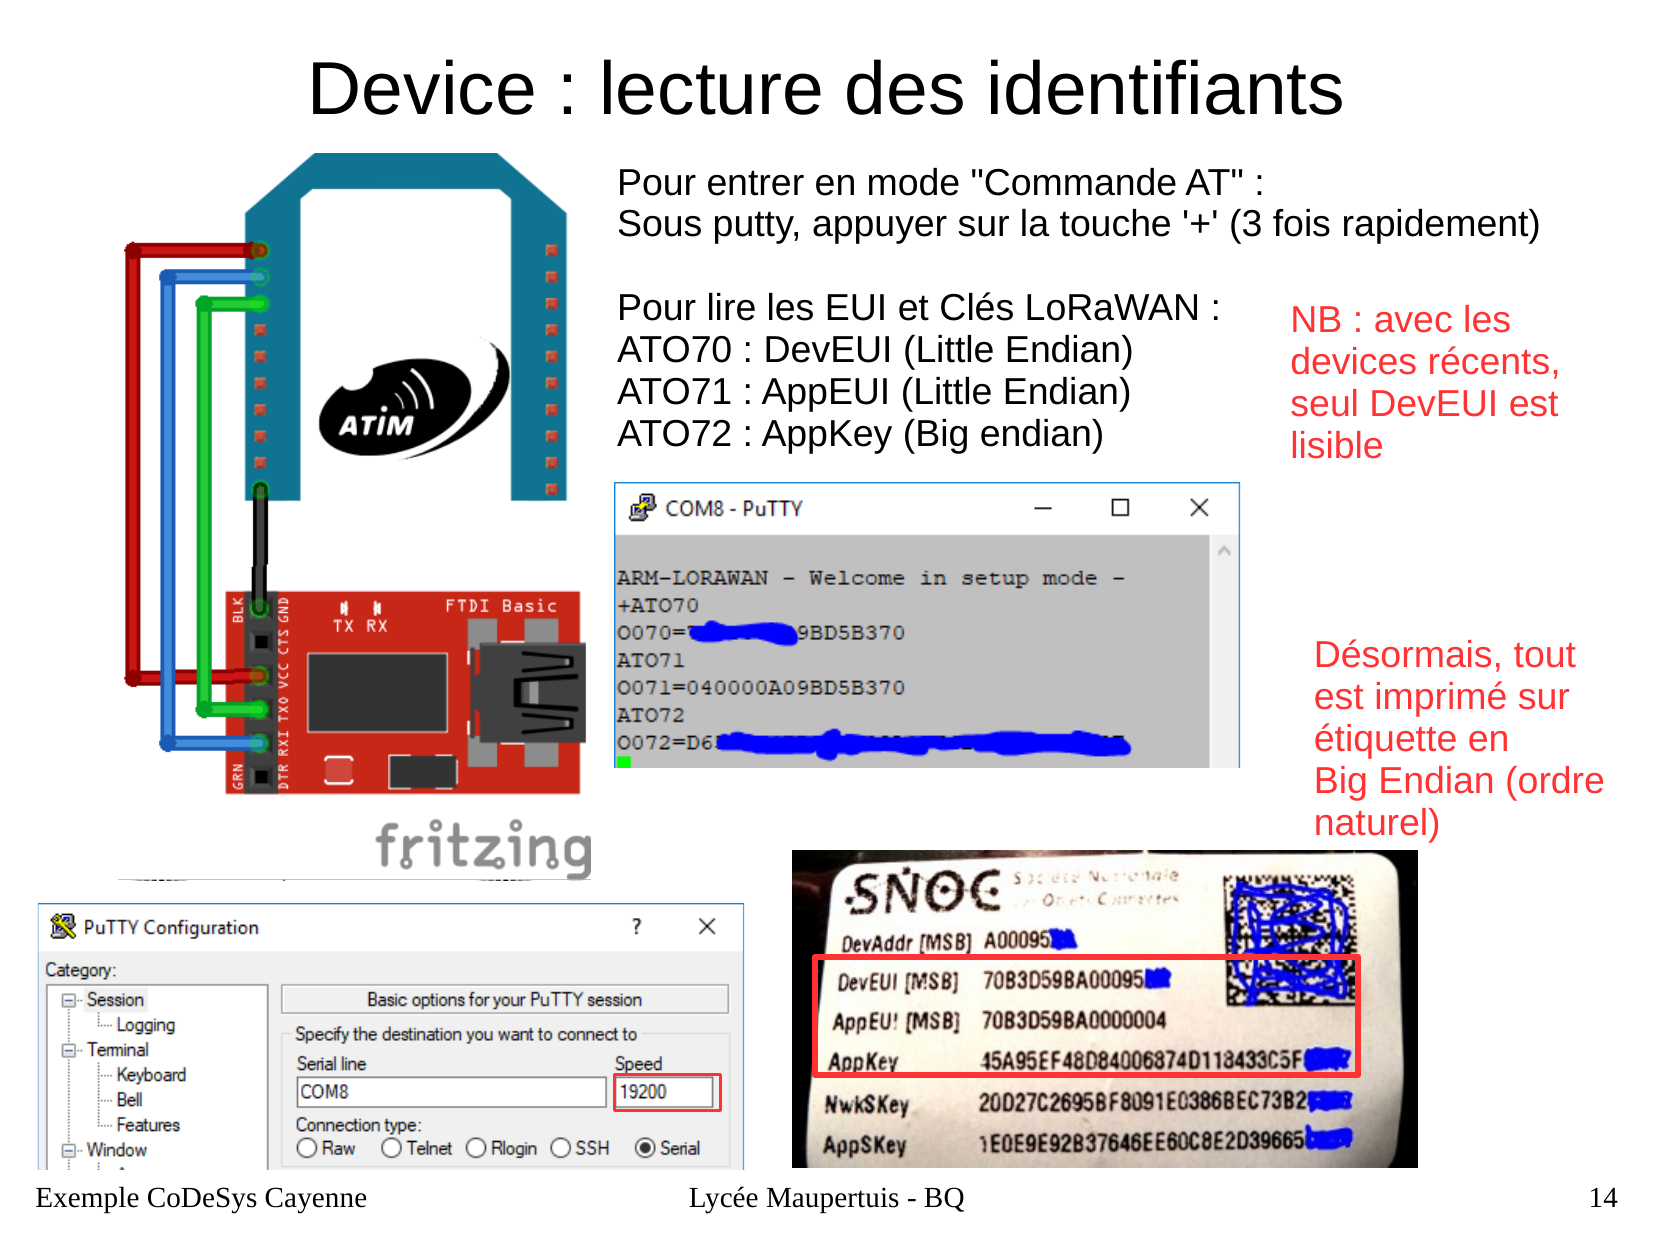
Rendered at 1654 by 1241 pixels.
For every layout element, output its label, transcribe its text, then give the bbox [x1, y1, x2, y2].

picture [118, 153, 591, 881]
text_box NB : avec les devices récents, seul DevEUI est lisible [1275, 290, 1619, 474]
text_box Désormais, tout est imprimé sur étiquette en Big Endian (ordre naturel) [1299, 625, 1642, 851]
picture [792, 850, 1418, 1168]
picture [614, 482, 1241, 768]
text_box Pour entrer en mode "Commande AT" : Sous putty, appuyer sur la touche '+' (3 fois rapidement) Pour lire les EUI et Clés LoRaWAN : ATO70 : DevEUI (Little Endian) ATO71 : AppEUI (Little Endian) ATO72 : AppKey (Big endian) [602, 153, 1595, 463]
title Device : lecture des identifiants [35, 35, 1619, 142]
picture [37, 903, 745, 1170]
